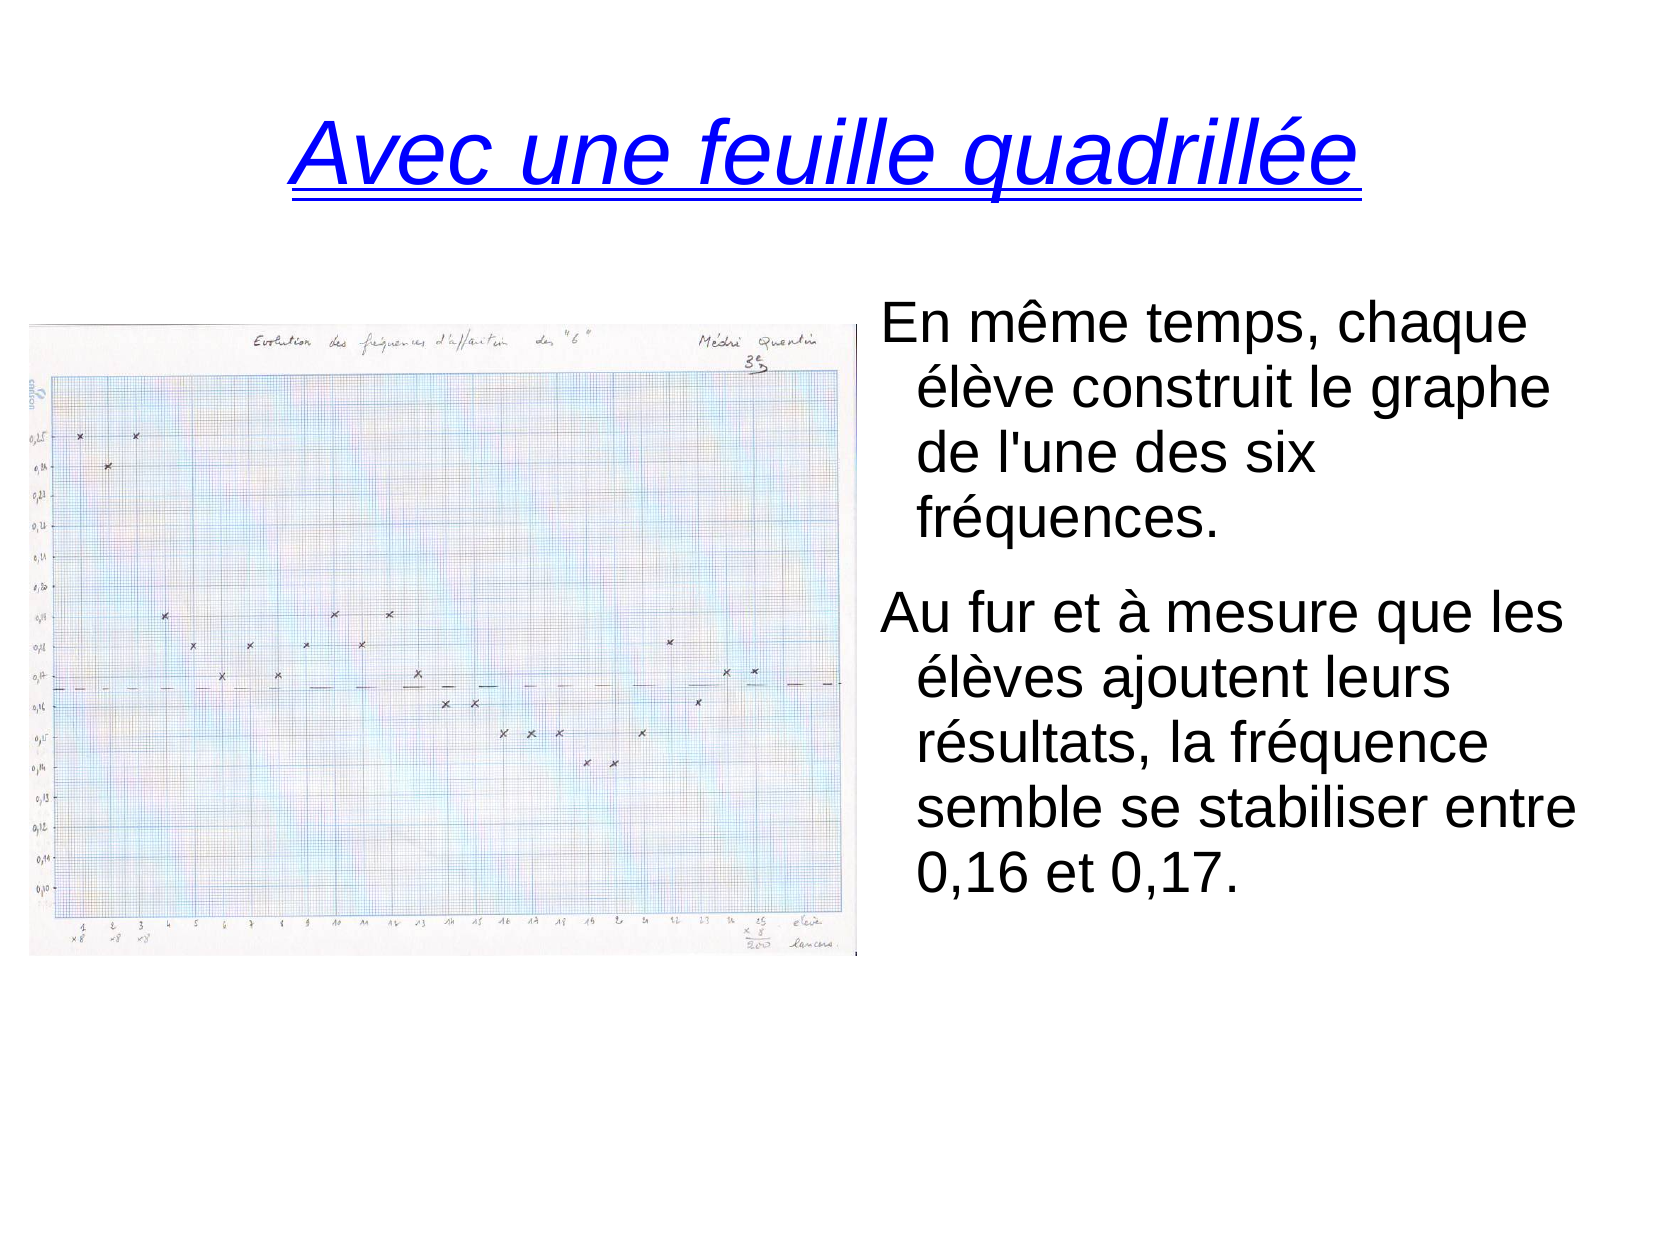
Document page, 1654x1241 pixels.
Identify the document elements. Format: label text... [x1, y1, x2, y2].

picture [29, 324, 845, 956]
title Avec une feuille quadrillée [82, 56, 1571, 250]
list En même temps, chaque élève construit le graphe de l'une des six fréquences. Au fur et à mesure que les élèves ajoutent leurs résultats, la fréquence semble se stabiliser entre 0,16 et 0,17. [845, 290, 1625, 1094]
